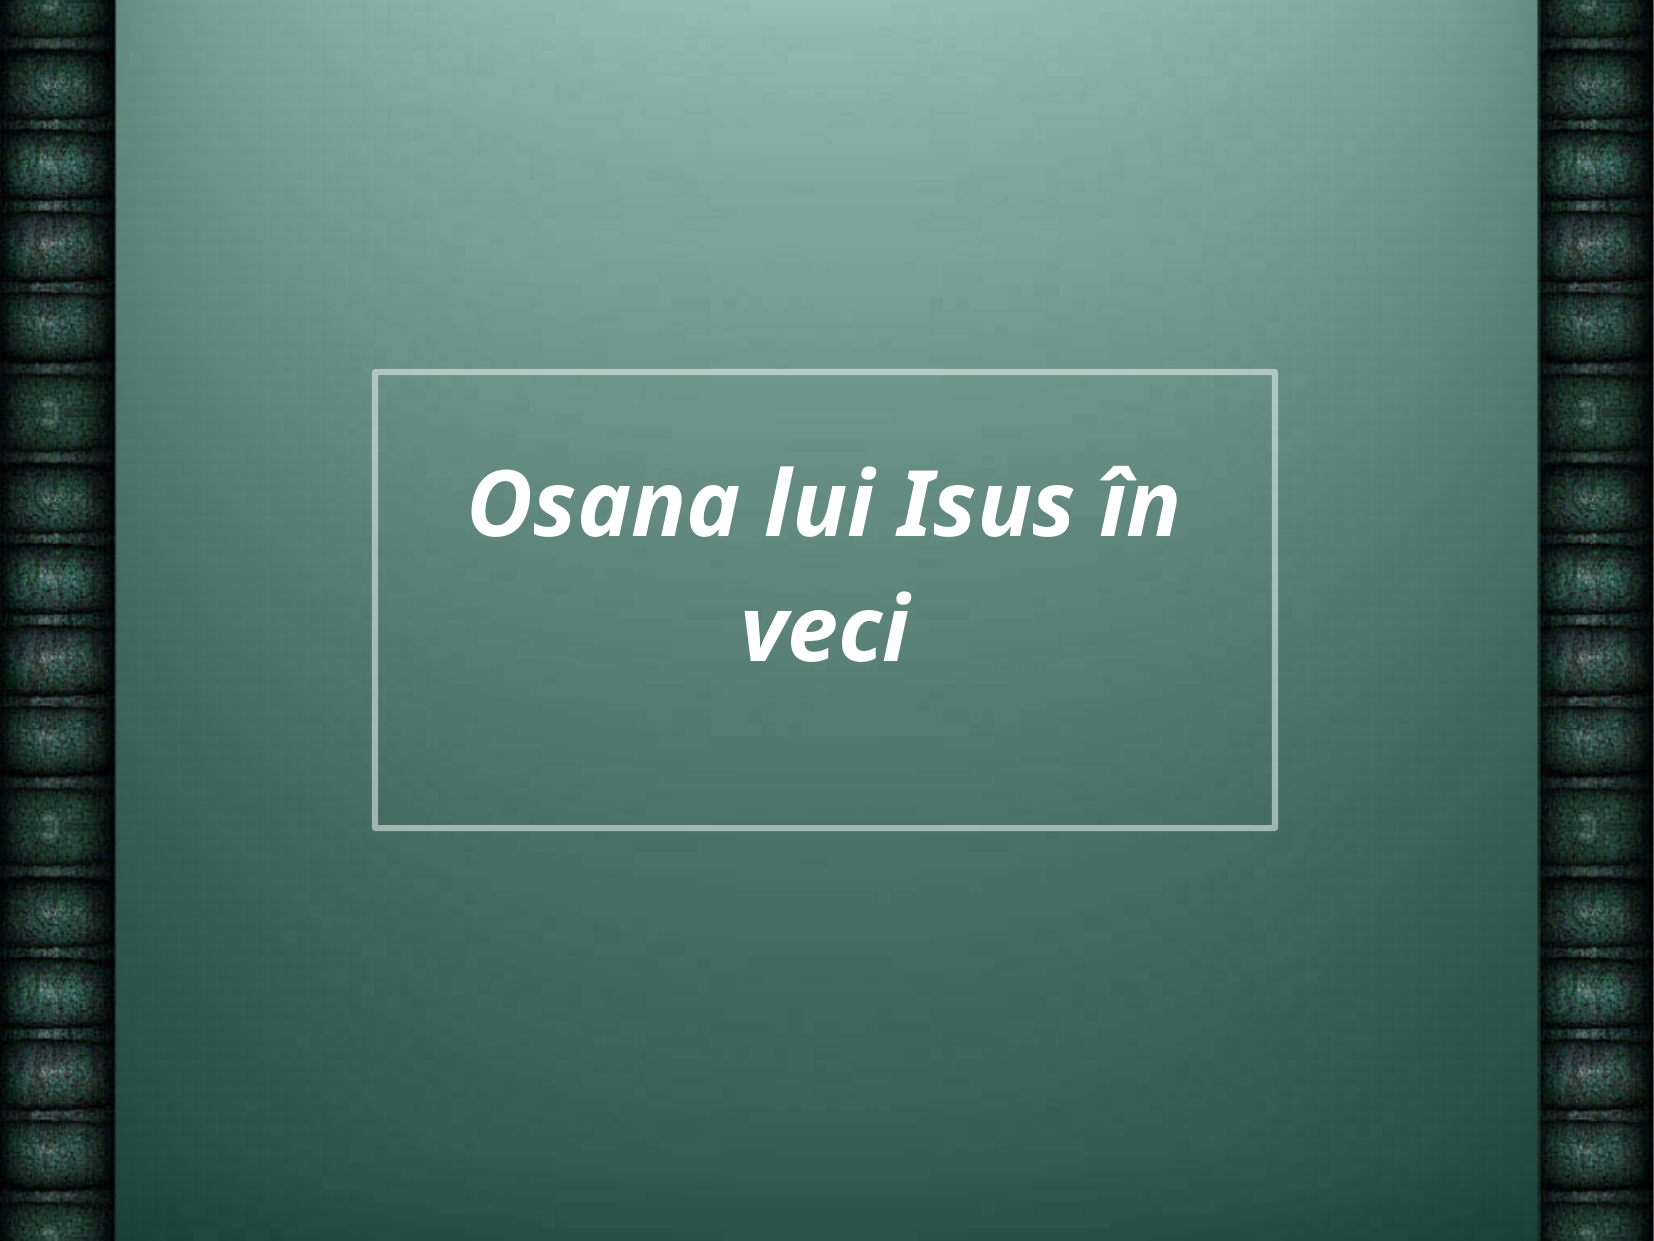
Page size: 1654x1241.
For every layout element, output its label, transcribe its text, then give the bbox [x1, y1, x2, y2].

text_box Osana lui Isus în veci [375, 371, 1276, 829]
picture [0, 0, 1654, 1241]
